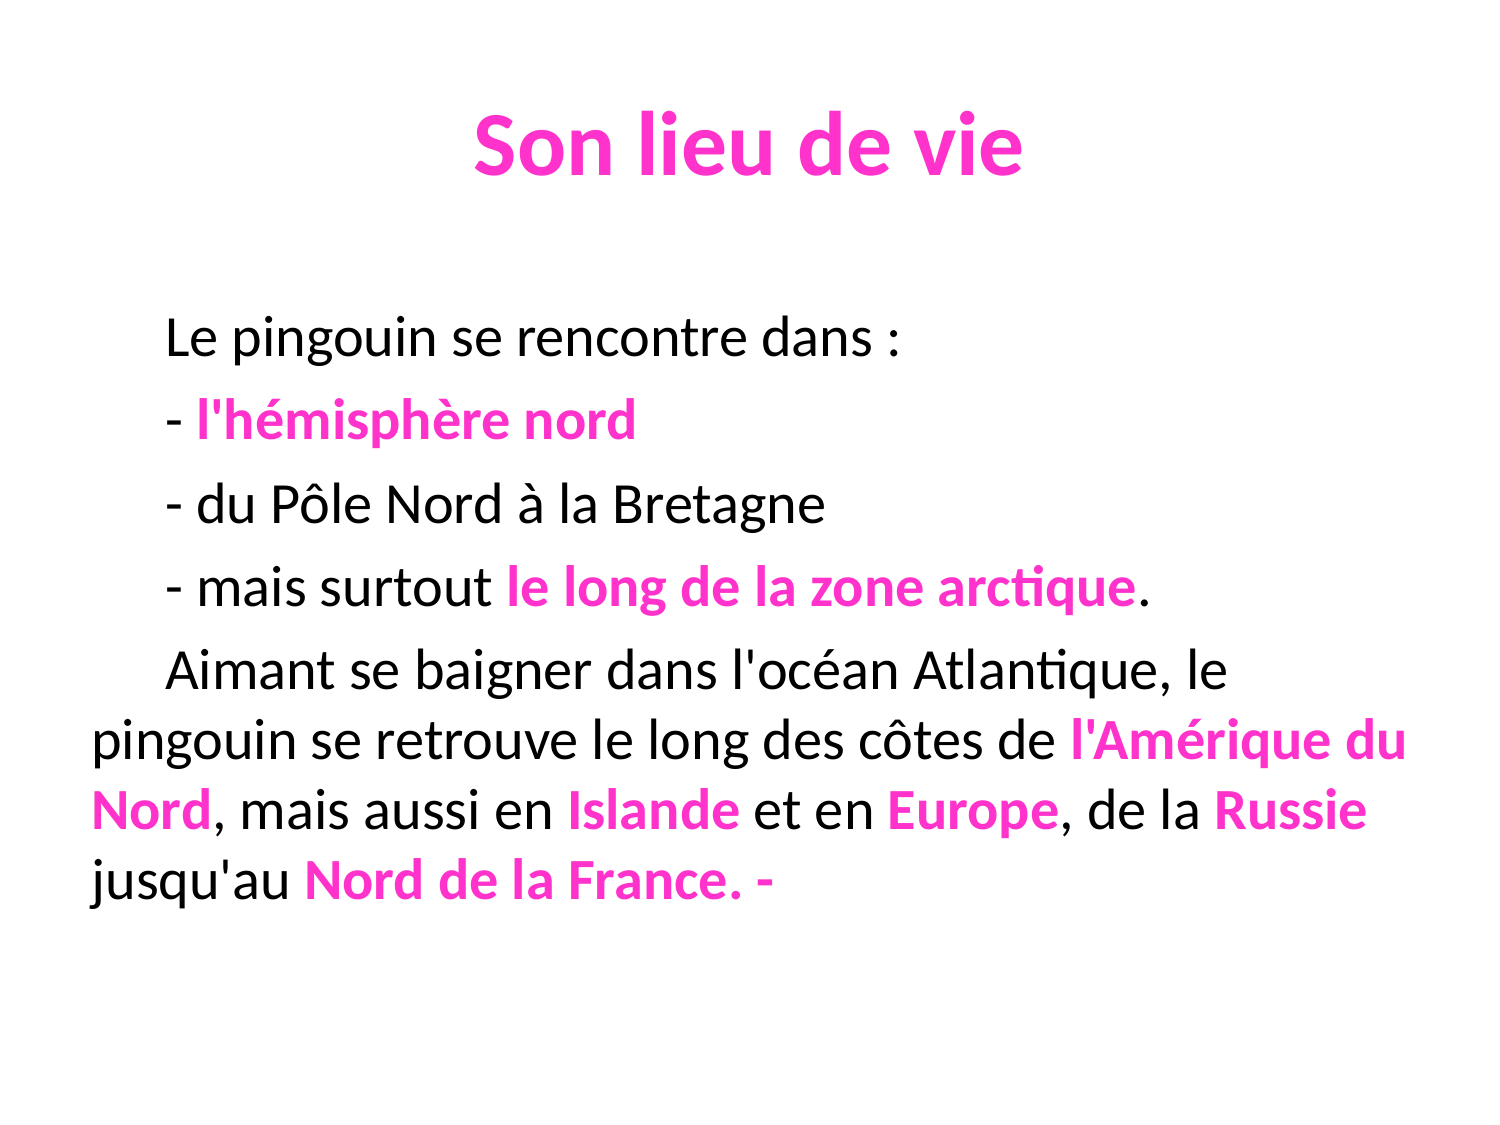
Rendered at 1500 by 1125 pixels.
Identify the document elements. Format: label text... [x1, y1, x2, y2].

title Son lieu de vie [75, 45, 1425, 233]
list Le pingouin se rencontre dans : - l'hémisphère nord - du Pôle Nord à la Bretagne - mais surtout le long de la zone arctique. Aimant se baigner dans l'océan Atlantique, le pingouin se retrouve le long des côtes de l'Amérique du Nord, mais aussi en Islande et en Europe, de la Russie jusqu'au Nord de la France. - [76, 290, 1427, 976]
